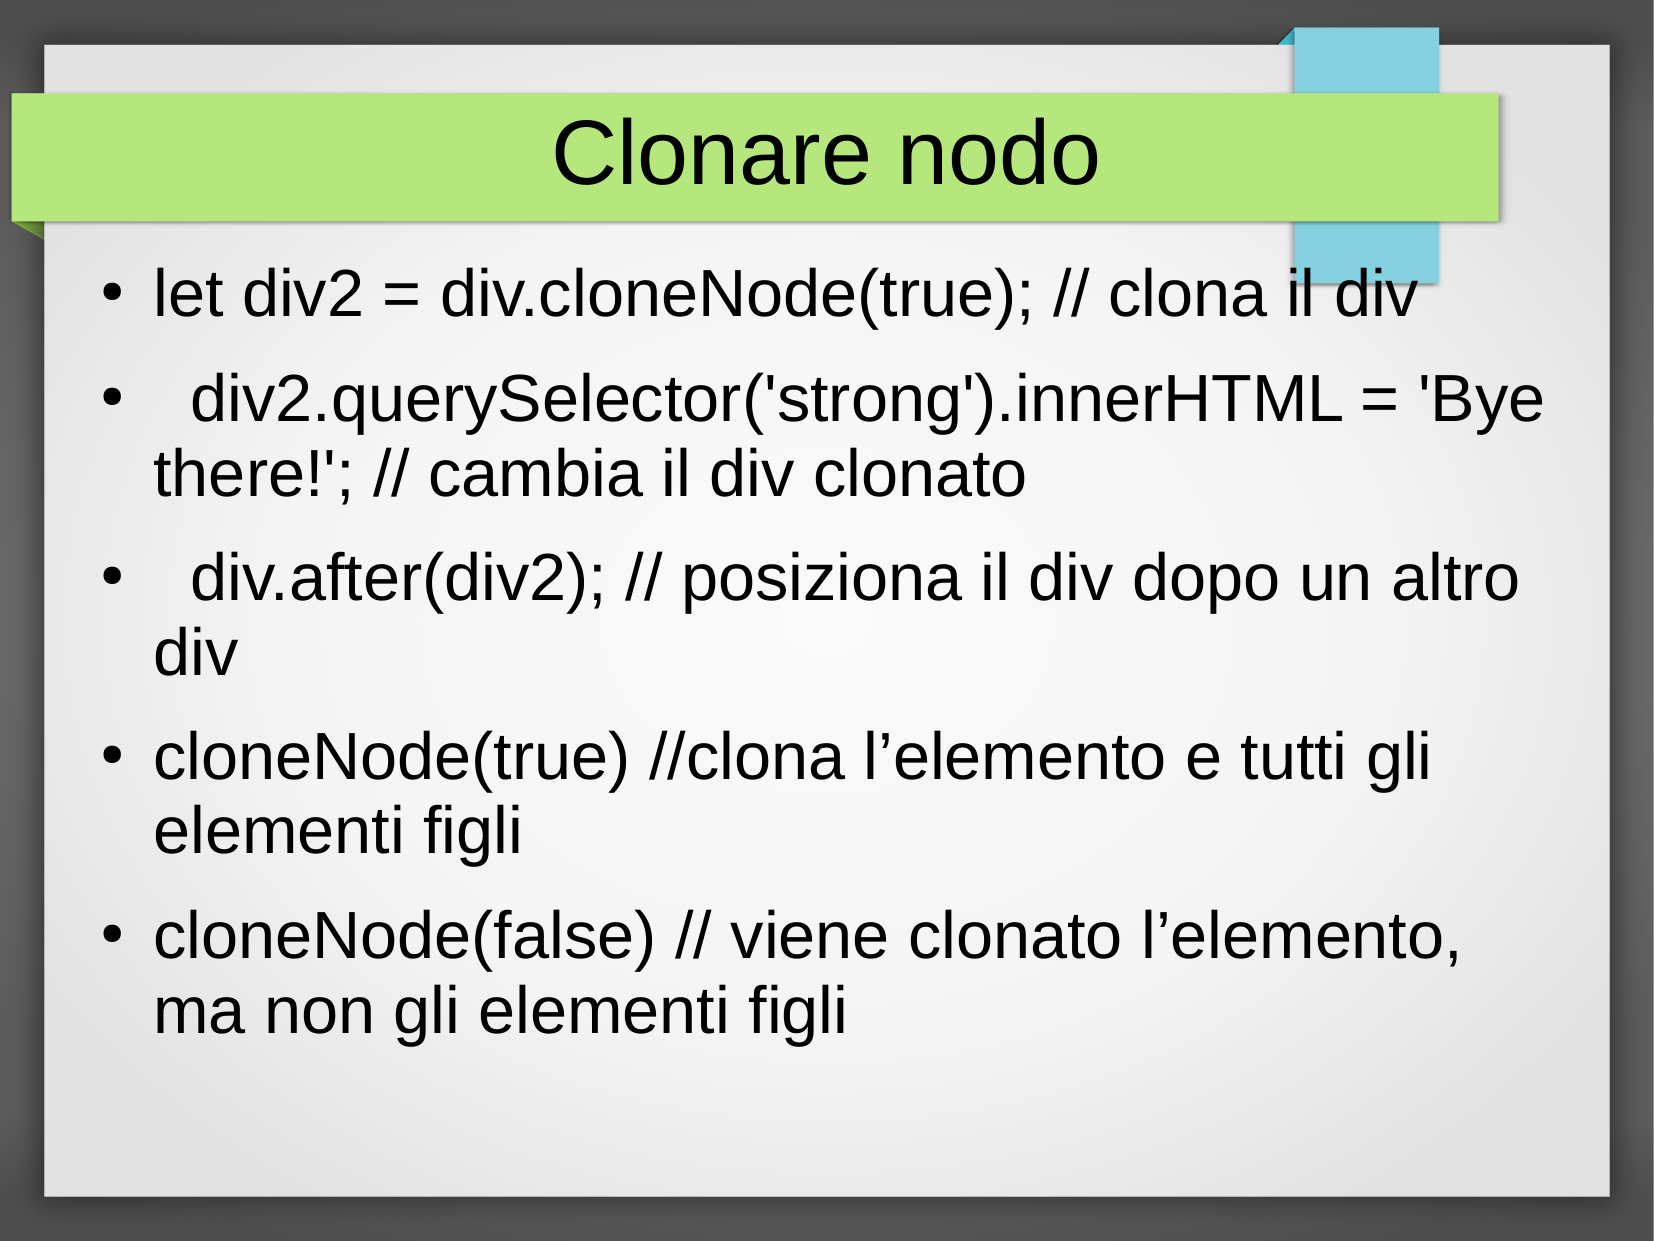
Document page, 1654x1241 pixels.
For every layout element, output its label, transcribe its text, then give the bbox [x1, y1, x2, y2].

title Clonare nodo [82, 49, 1571, 256]
list let div2 = div.cloneNode(true); // clona il div div2.querySelector('strong').innerHTML = 'Bye there!'; // cambia il div clonato div.after(div2); // posiziona il div dopo un altro div cloneNode(true) //clona l’elemento e tutti gli elementi figli cloneNode(false) // viene clonato l’elemento, ma non gli elementi figli [82, 256, 1571, 1182]
picture [0, 0, 1654, 1241]
